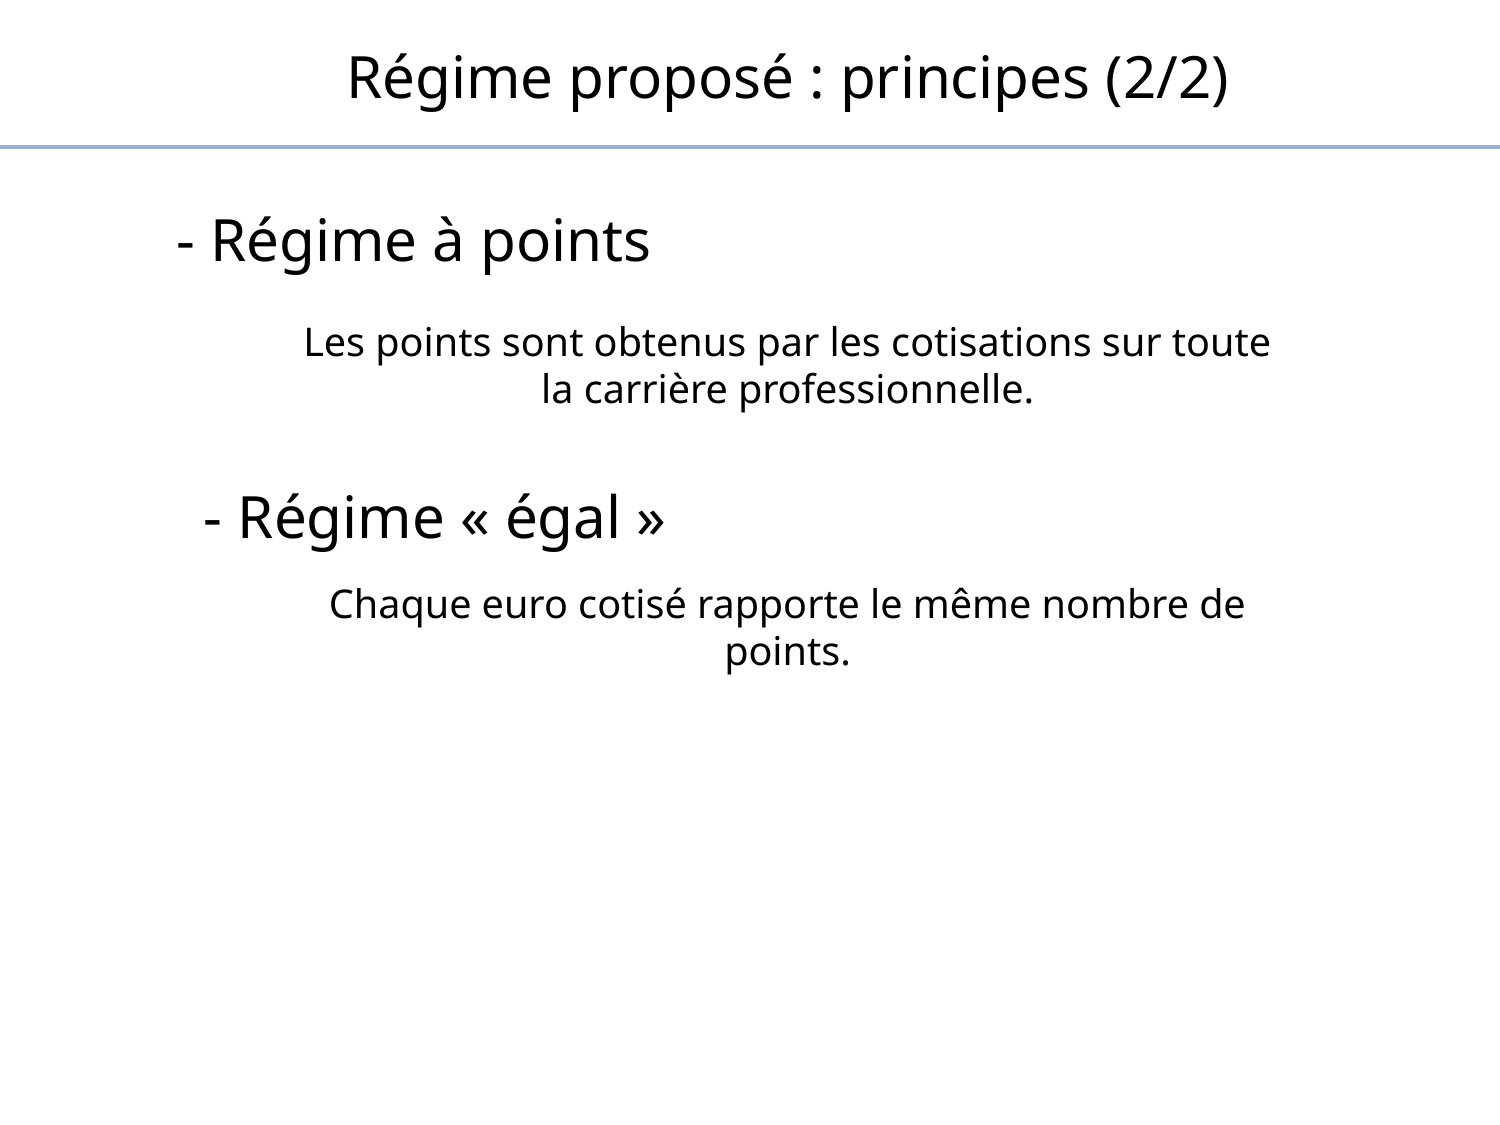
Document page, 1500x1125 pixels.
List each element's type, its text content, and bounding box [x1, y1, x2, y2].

text_box Régime proposé : principes (2/2) [172, 32, 1403, 118]
text_box - Régime « égal » [50, 472, 821, 558]
text_box Les points sont obtenus par les cotisations sur toute la carrière professionnelle. [295, 309, 1281, 419]
text_box - Régime à points [50, 195, 779, 281]
text_box Chaque euro cotisé rapporte le même nombre de points. [295, 571, 1281, 682]
